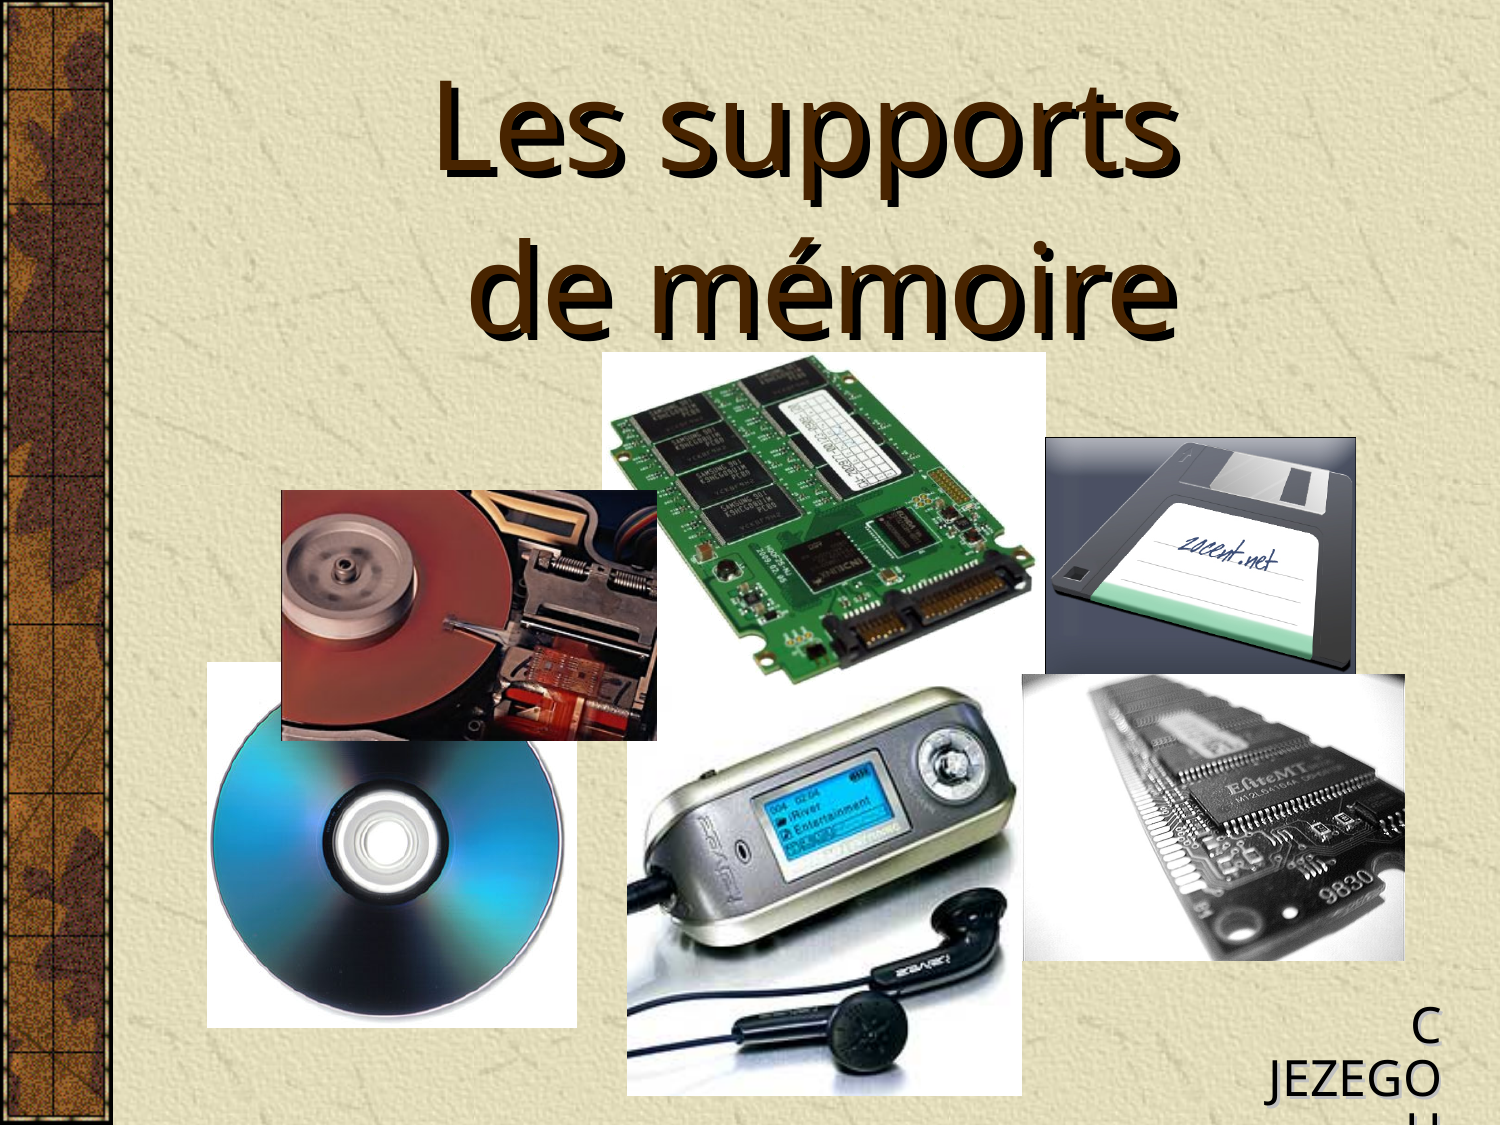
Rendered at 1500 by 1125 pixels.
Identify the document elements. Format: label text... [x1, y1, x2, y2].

title Les supports de mémoire [147, 18, 1462, 367]
picture [0, 0, 1500, 1125]
text_box C JEZEGOU [1254, 994, 1476, 1069]
